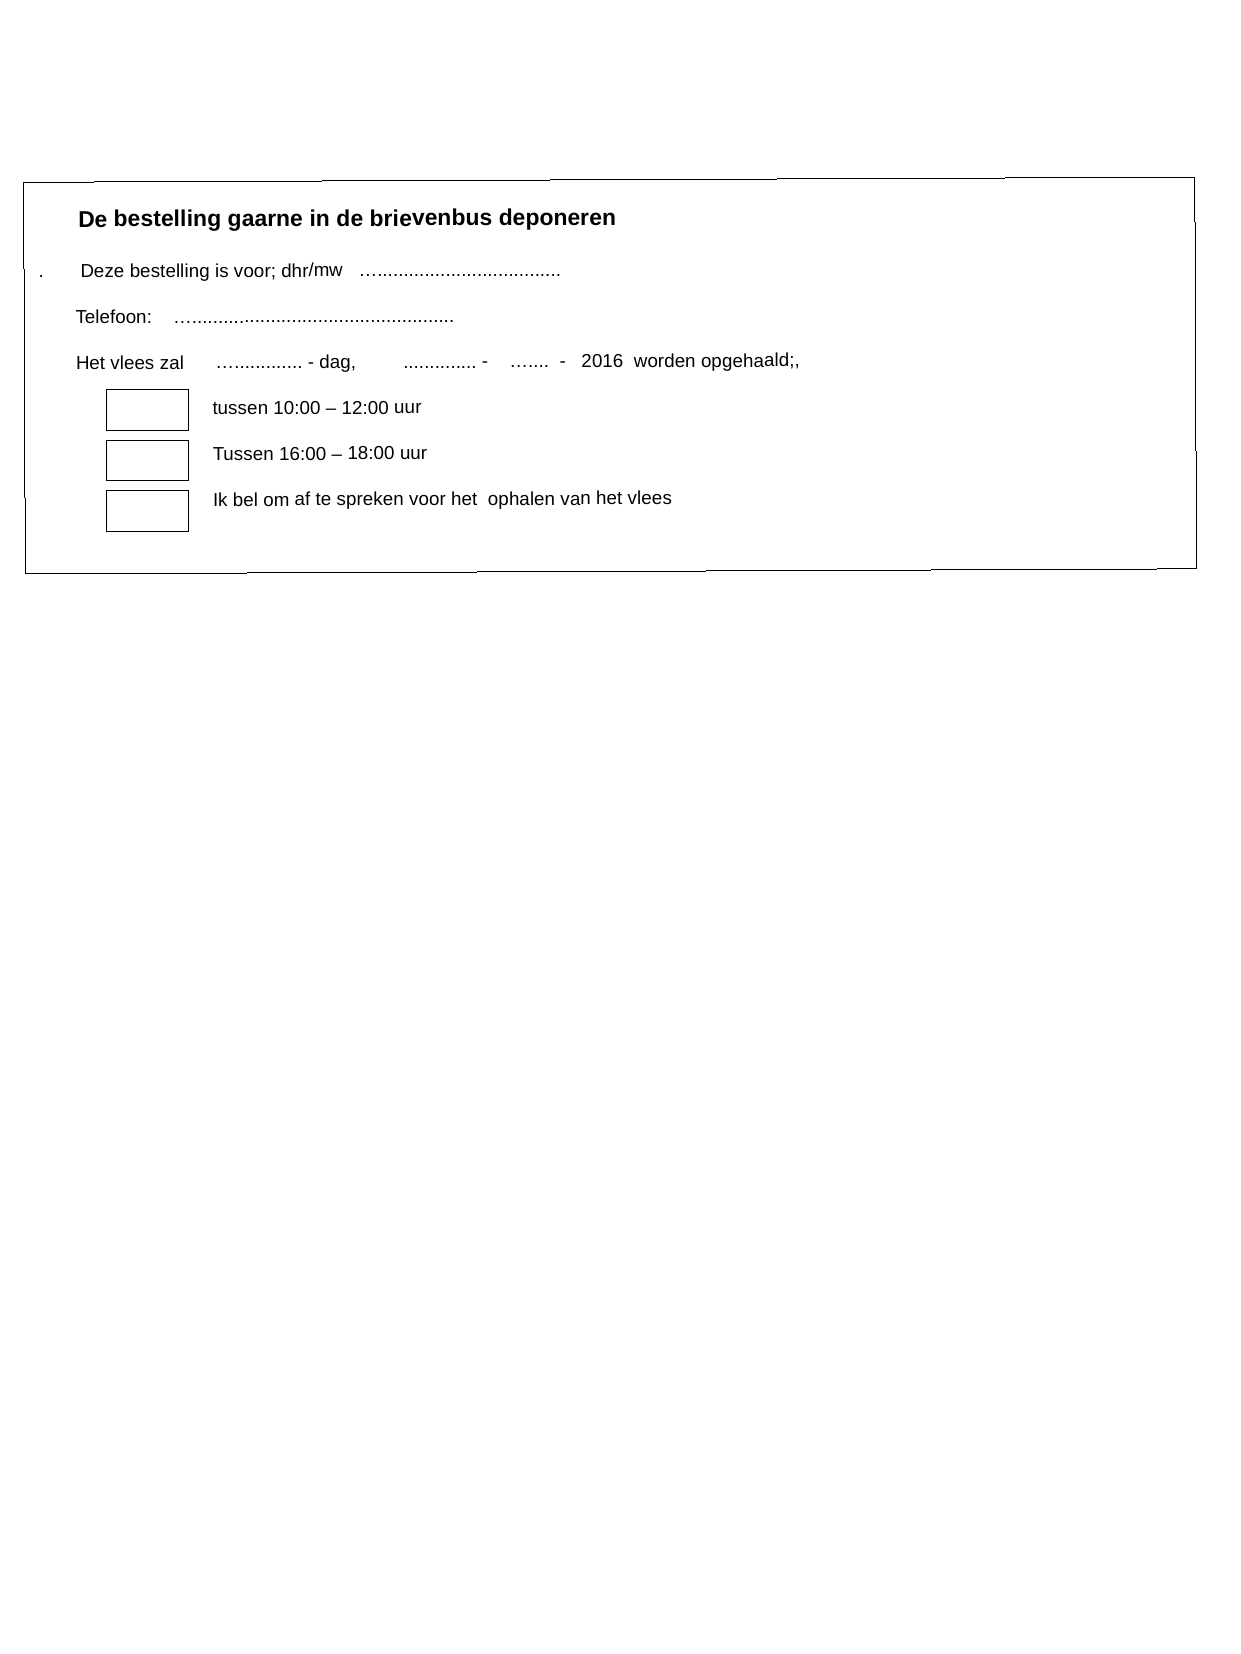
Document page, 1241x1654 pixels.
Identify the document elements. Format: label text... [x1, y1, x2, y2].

text_box De bestelling gaarne in de brievenbus deponeren . Deze bestelling is voor; dhr/mw …................................... Telefoon: ….................................................. Het vlees zal …............. - dag, .............. - ….... - 2016 worden opgehaald;, tussen 10:00 – 12:00 uur Tussen 16:00 – 18:00 uur Ik bel om af te spreken voor het ophalen van het vlees [23, 177, 1197, 574]
text_box [106, 440, 189, 481]
text_box [106, 490, 189, 532]
text_box [106, 389, 189, 431]
